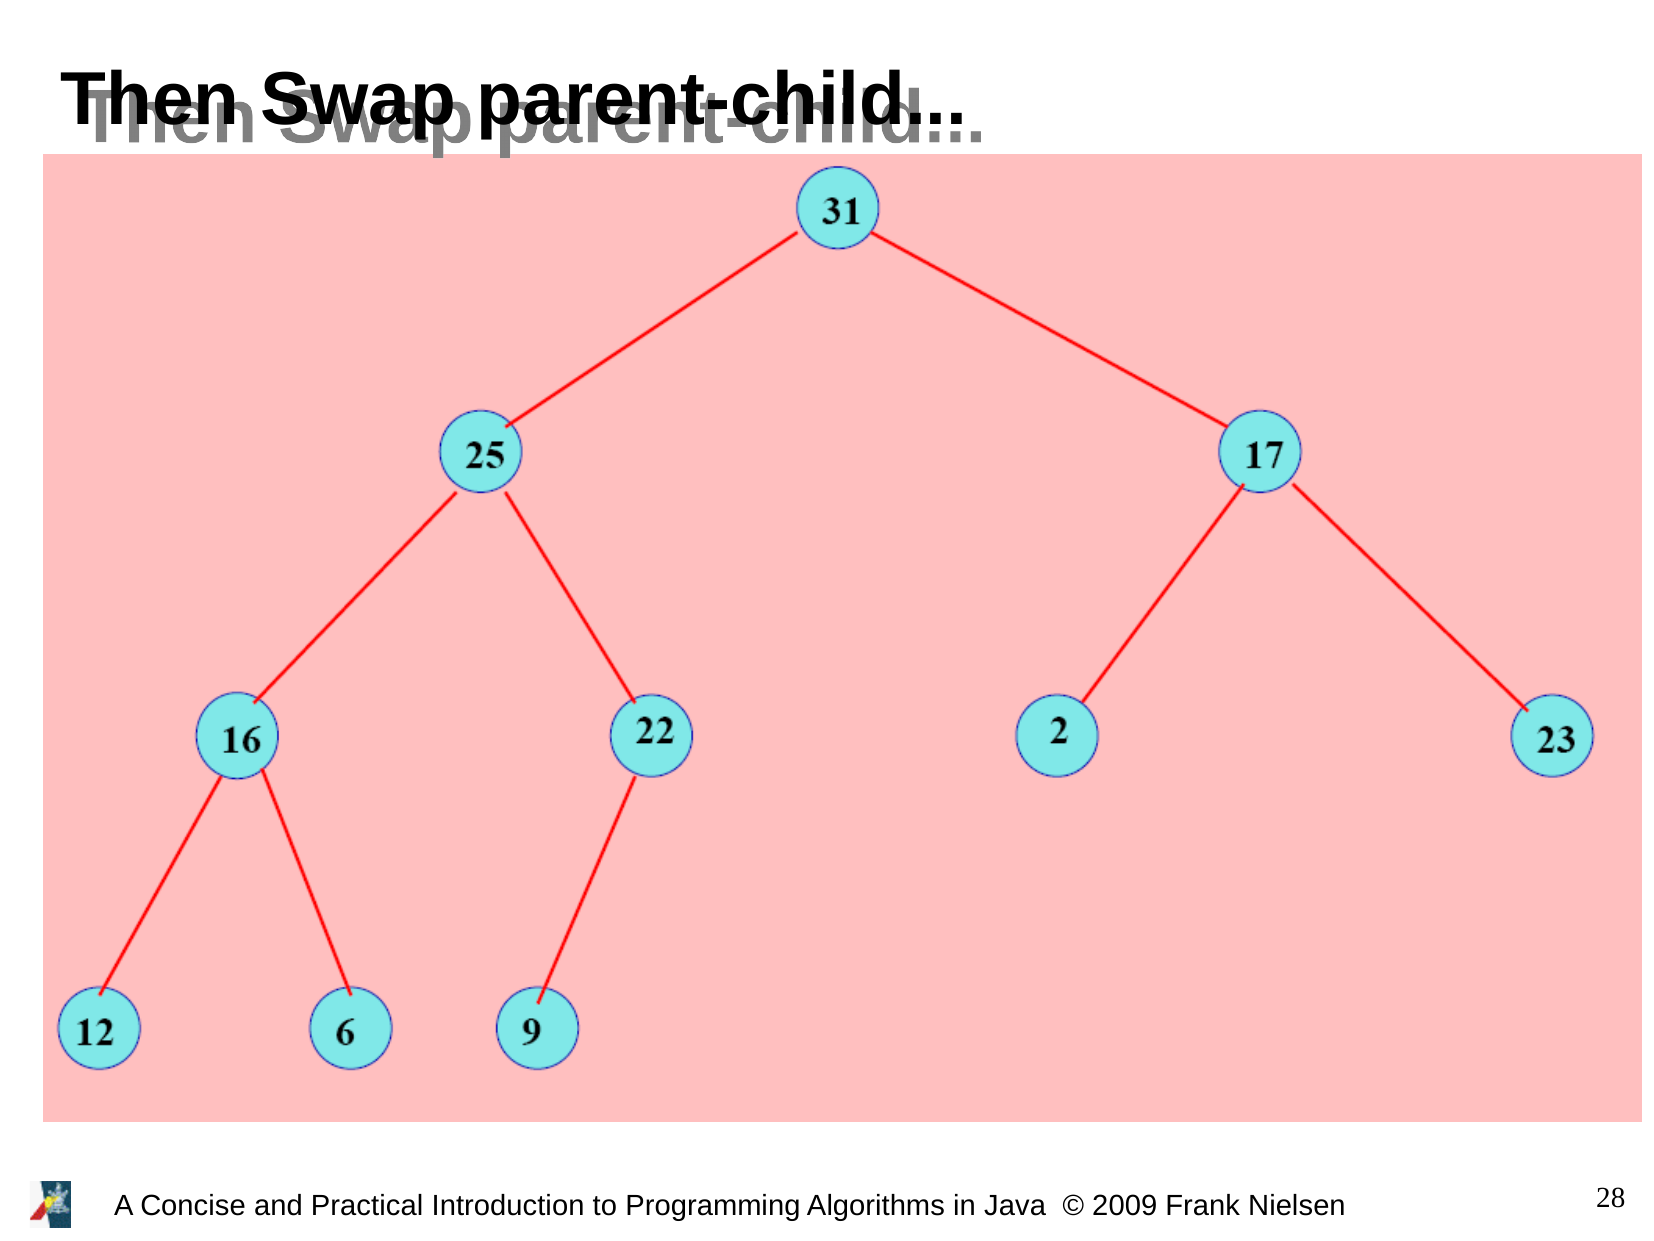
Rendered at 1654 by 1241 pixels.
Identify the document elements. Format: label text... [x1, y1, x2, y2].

text_box Then Swap parent-child... [46, 48, 1004, 148]
picture [29, 1181, 71, 1228]
picture [43, 154, 1642, 1123]
